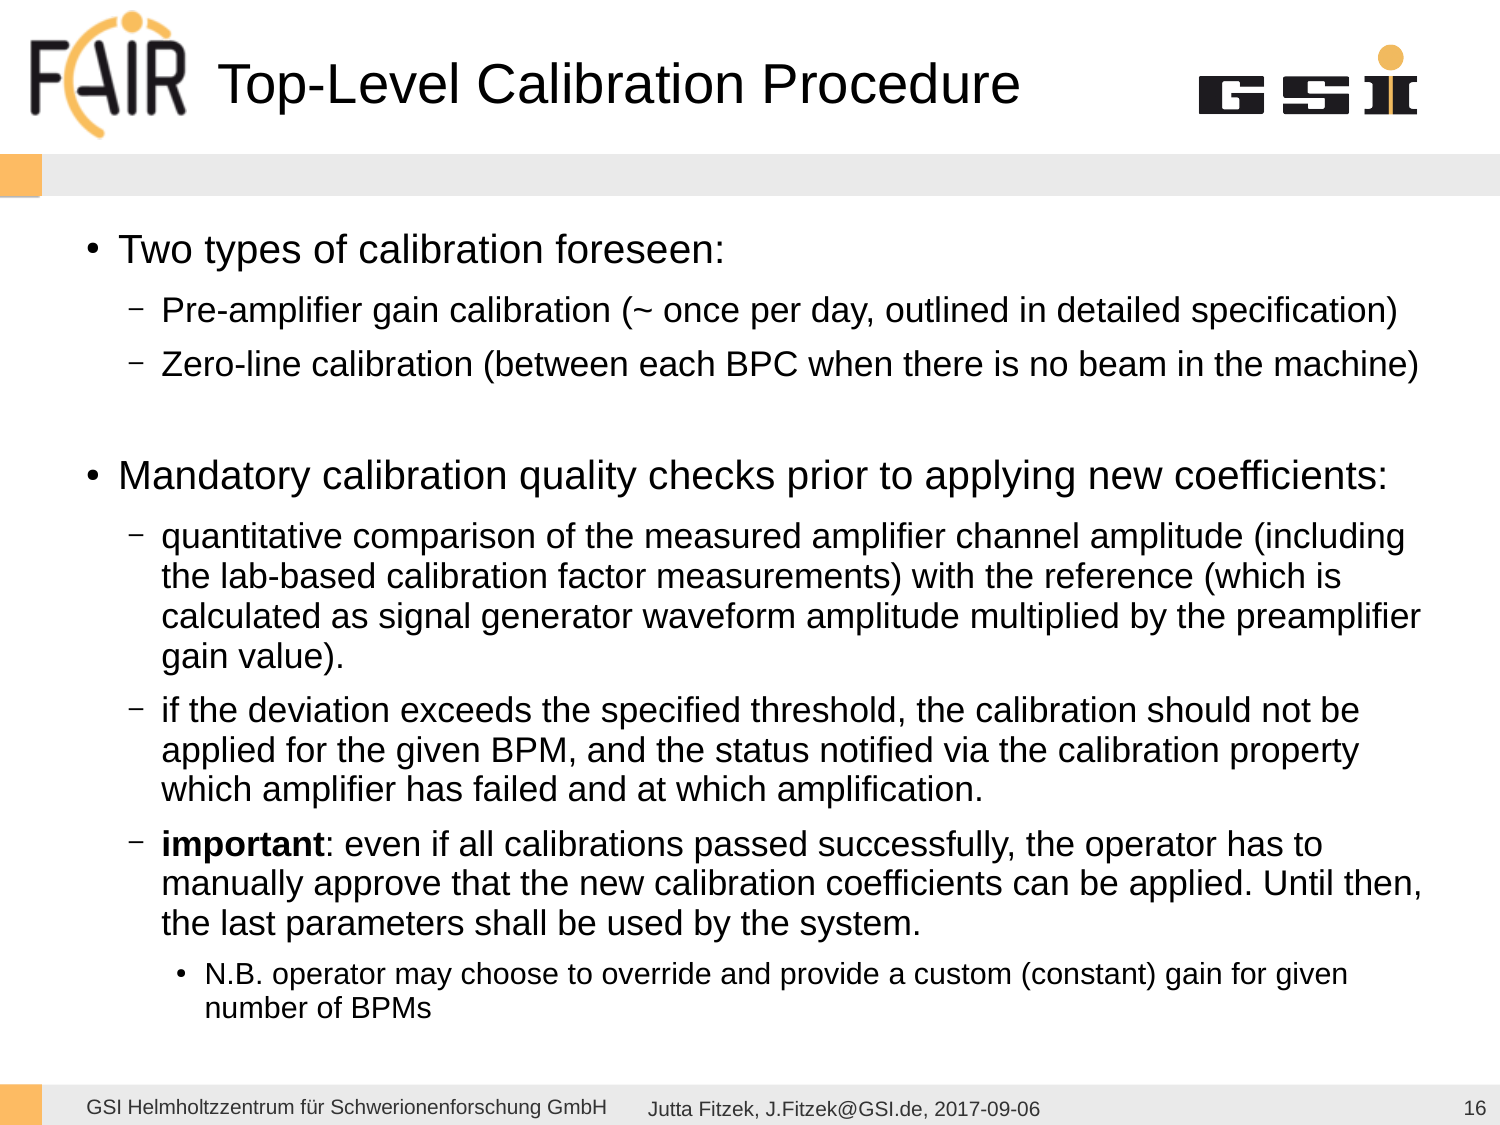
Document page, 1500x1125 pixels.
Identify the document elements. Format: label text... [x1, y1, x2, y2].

picture [30, 9, 187, 141]
list Two types of calibration foreseen: Pre-amplifier gain calibration (~ once per day, outlined in detailed specification) Zero-line calibration (between each BPC when there is no beam in the machine) Mandatory calibration quality checks prior to applying new coefficients: quantitative comparison of the measured amplifier channel amplitude (including the lab-based calibration factor measurements) with the reference (which is calculated as signal generator waveform amplitude multiplied by the preamplifier gain value). if the deviation exceeds the specified threshold, the calibration should not be applied for the given BPM, and the status notified via the calibration property which amplifier has failed and at which amplification. important: even if all calibrations passed successfully, the operator has to manually approve that the new calibration coefficients can be applied. Until then, the last parameters shall be used by the system. N.B. operator may choose to override and provide a custom (constant) gain for given number of BPMs [75, 226, 1425, 1050]
title Top-Level Calibration Procedure [217, 20, 1109, 147]
picture [1197, 42, 1419, 117]
